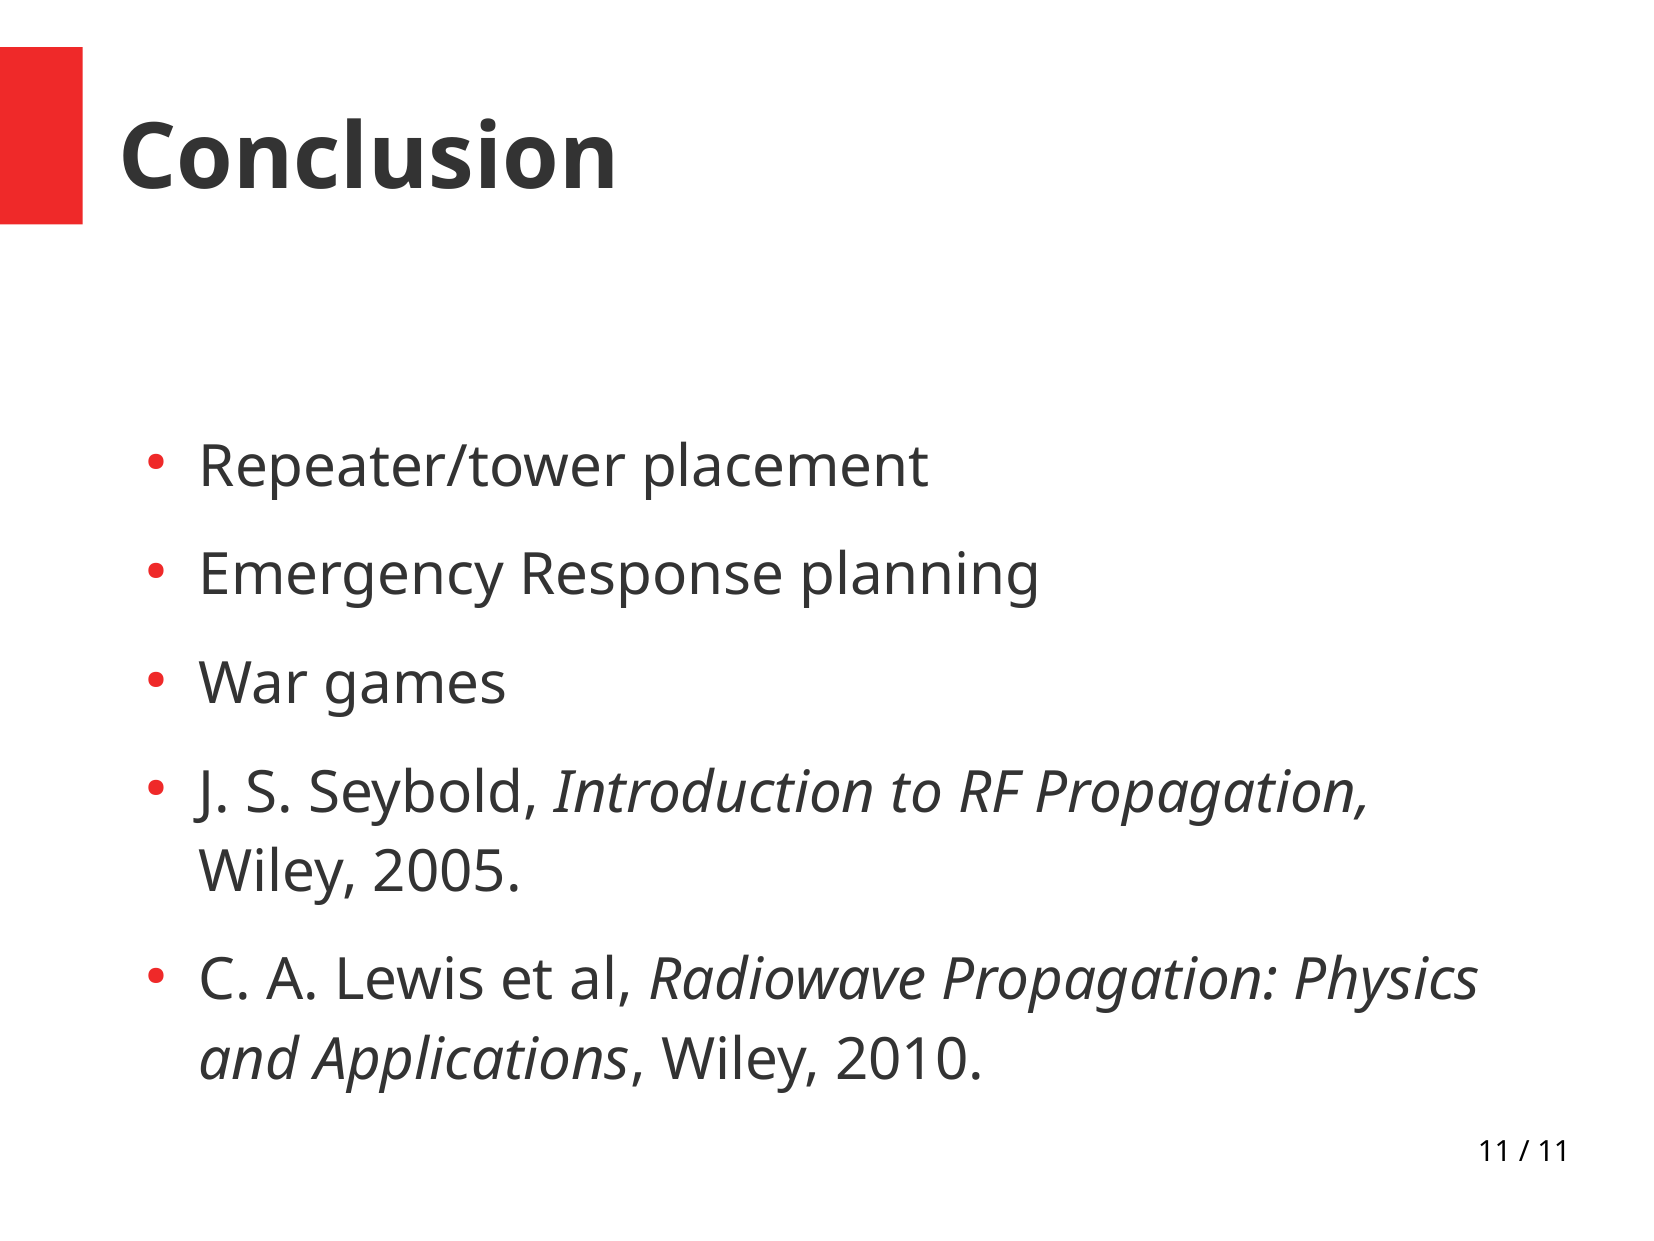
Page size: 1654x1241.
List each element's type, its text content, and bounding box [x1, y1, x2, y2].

list Repeater/tower placement Emergency Response planning War games J. S. Seybold, Introduction to RF Propagation, Wiley, 2005. C. A. Lewis et al, Radiowave Propagation: Physics and Applications, Wiley, 2010. [97, 315, 1516, 1035]
title Conclusion [118, 49, 1571, 257]
